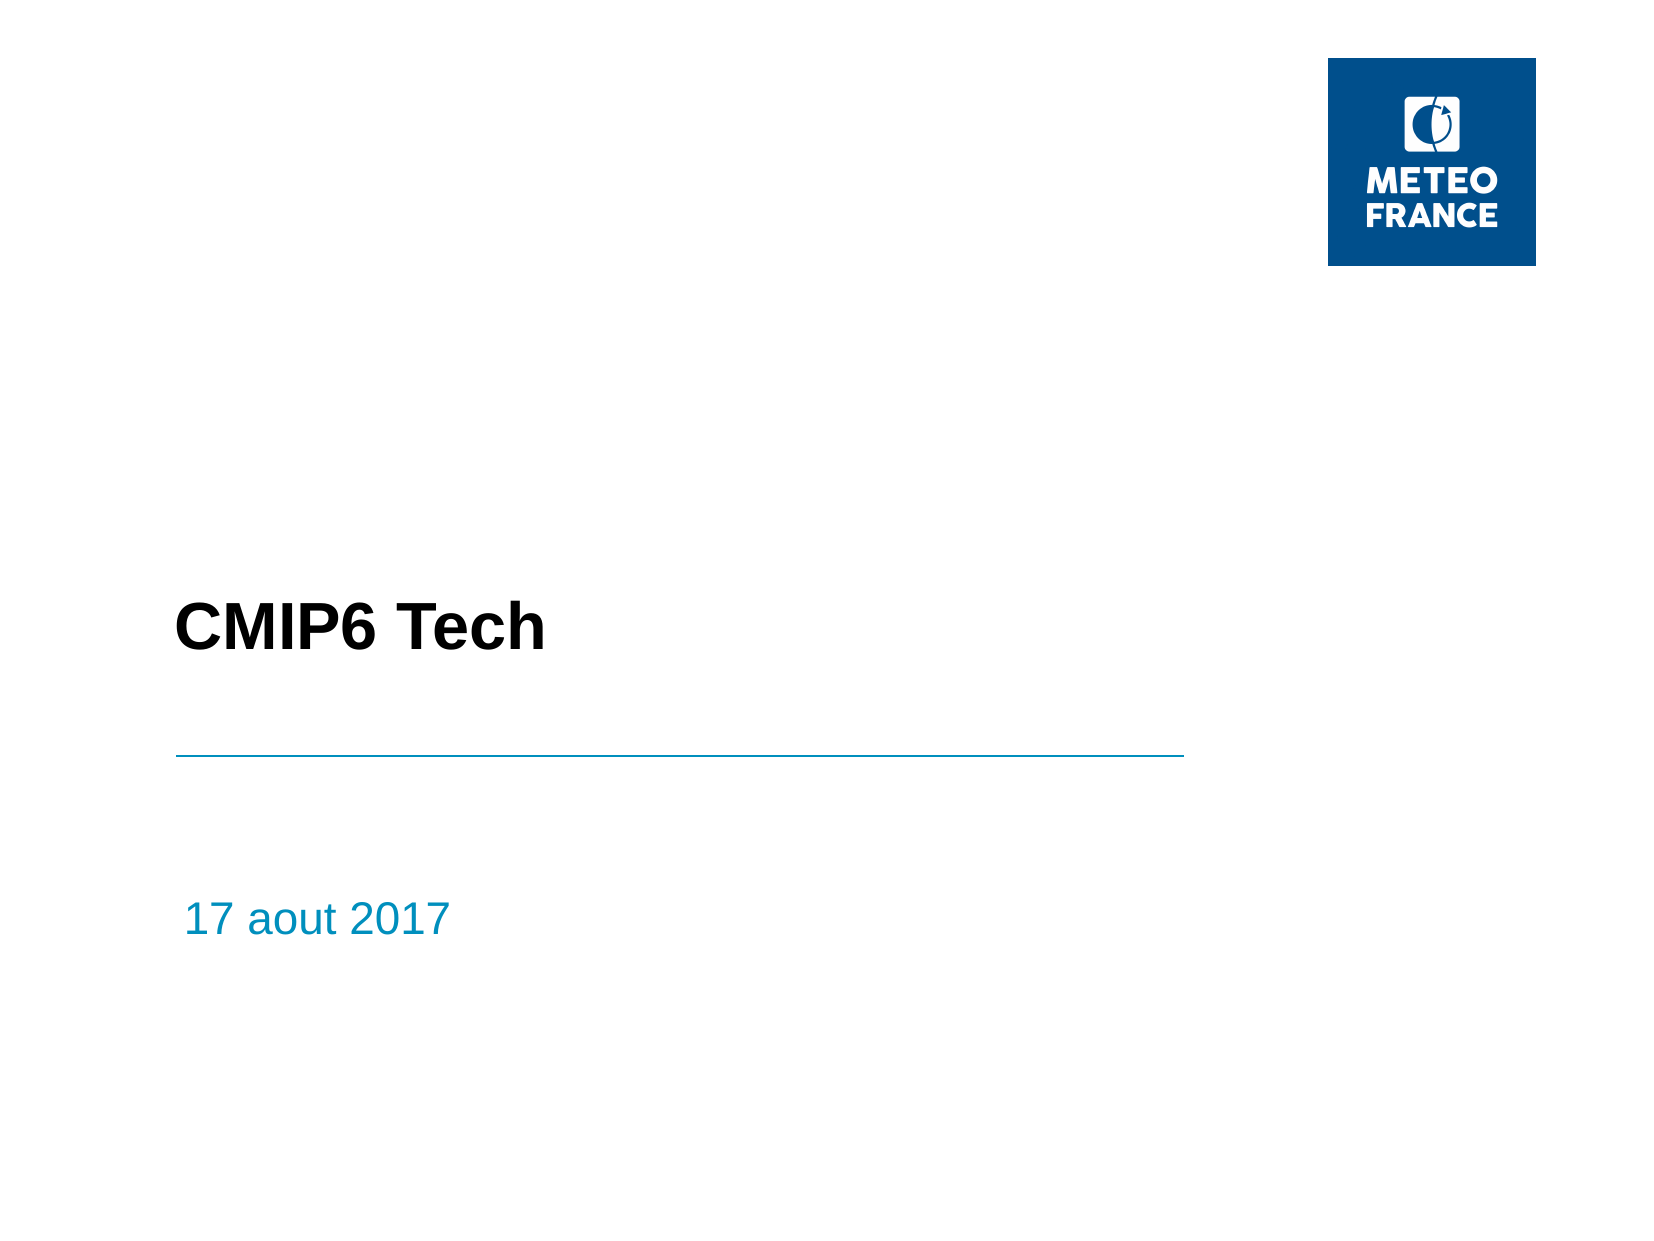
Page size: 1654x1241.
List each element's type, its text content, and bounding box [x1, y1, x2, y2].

picture [1328, 58, 1536, 266]
title 17 aout 2017 [183, 813, 1542, 973]
title CMIP6 Tech [174, 513, 1518, 739]
